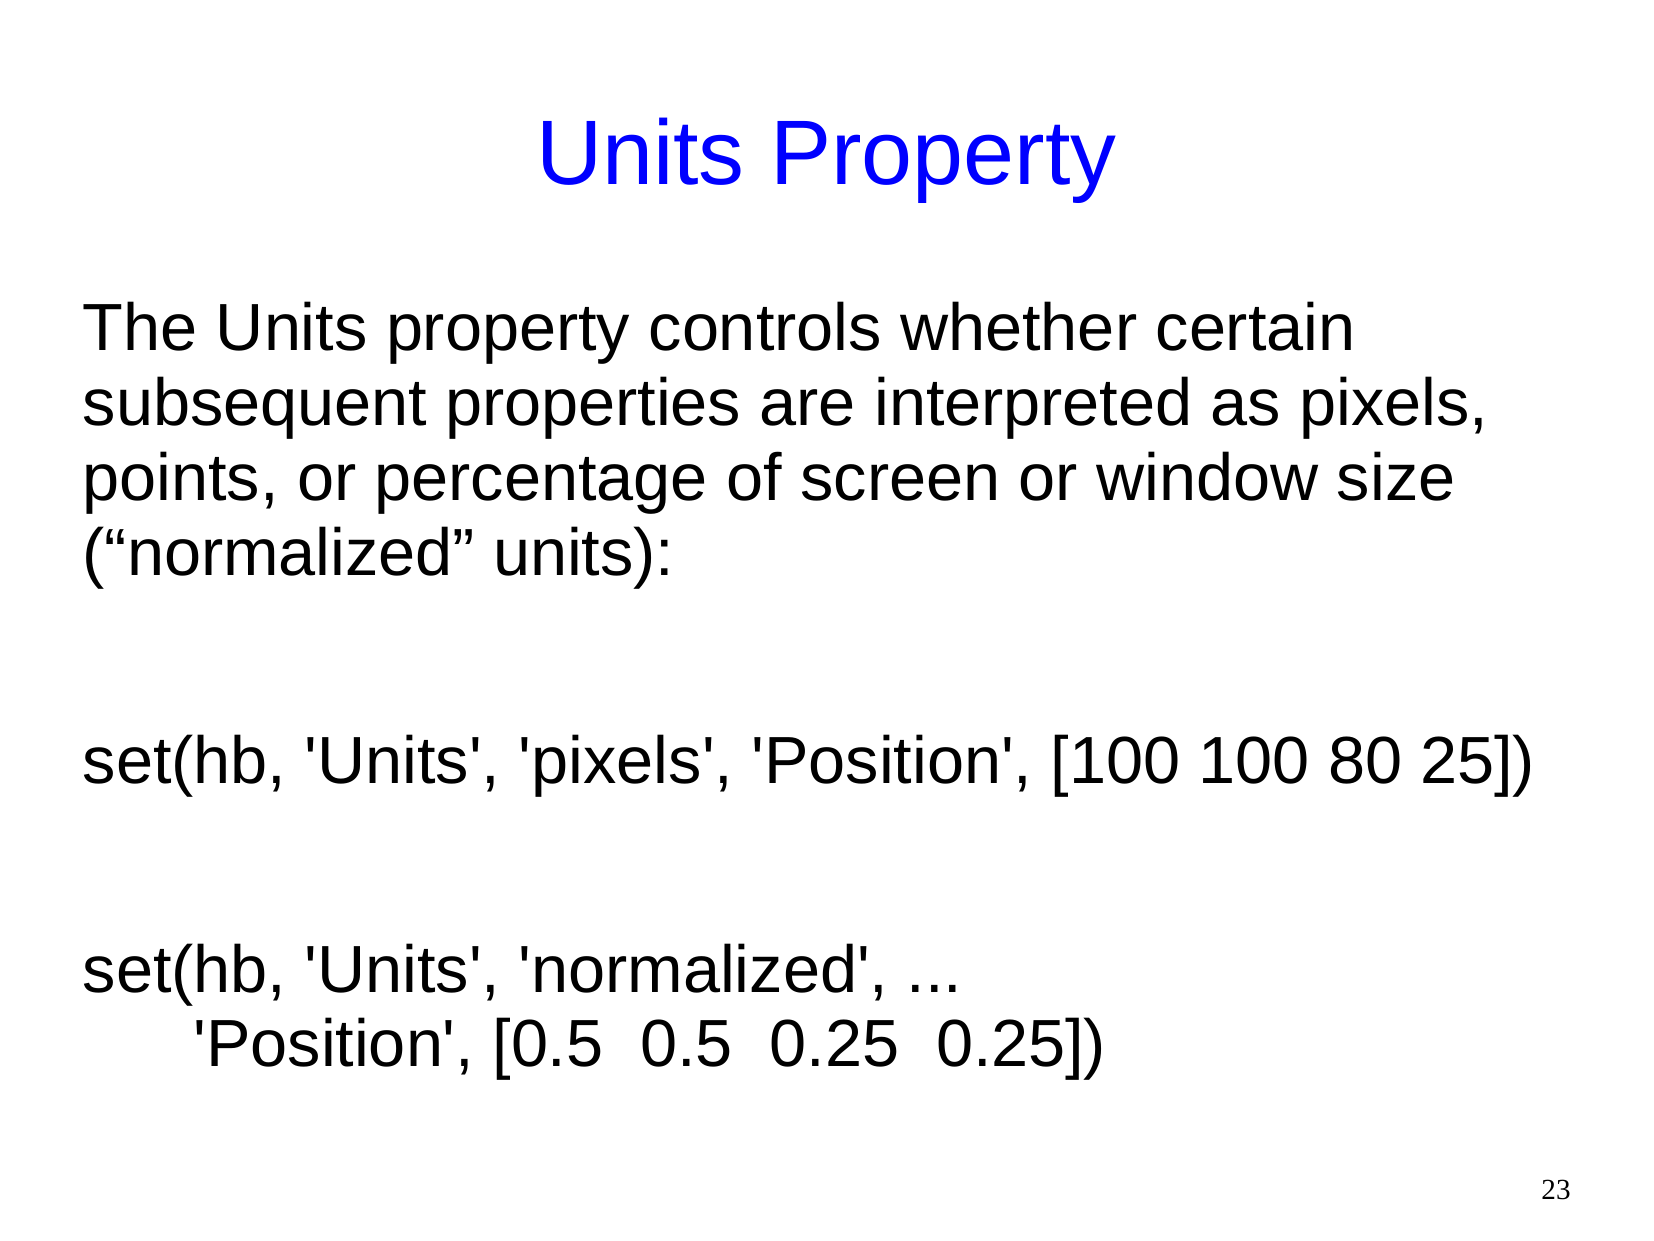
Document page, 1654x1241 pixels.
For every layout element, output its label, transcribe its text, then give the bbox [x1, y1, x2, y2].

list The Units property controls whether certain subsequent properties are interpreted as pixels, points, or percentage of screen or window size (“normalized” units): set(hb, 'Units', 'pixels', 'Position', [100 100 80 25]) set(hb, 'Units', 'normalized', ... 'Position', [0.5 0.5 0.25 0.25]) [82, 290, 1571, 1094]
title Units Property [82, 56, 1571, 250]
